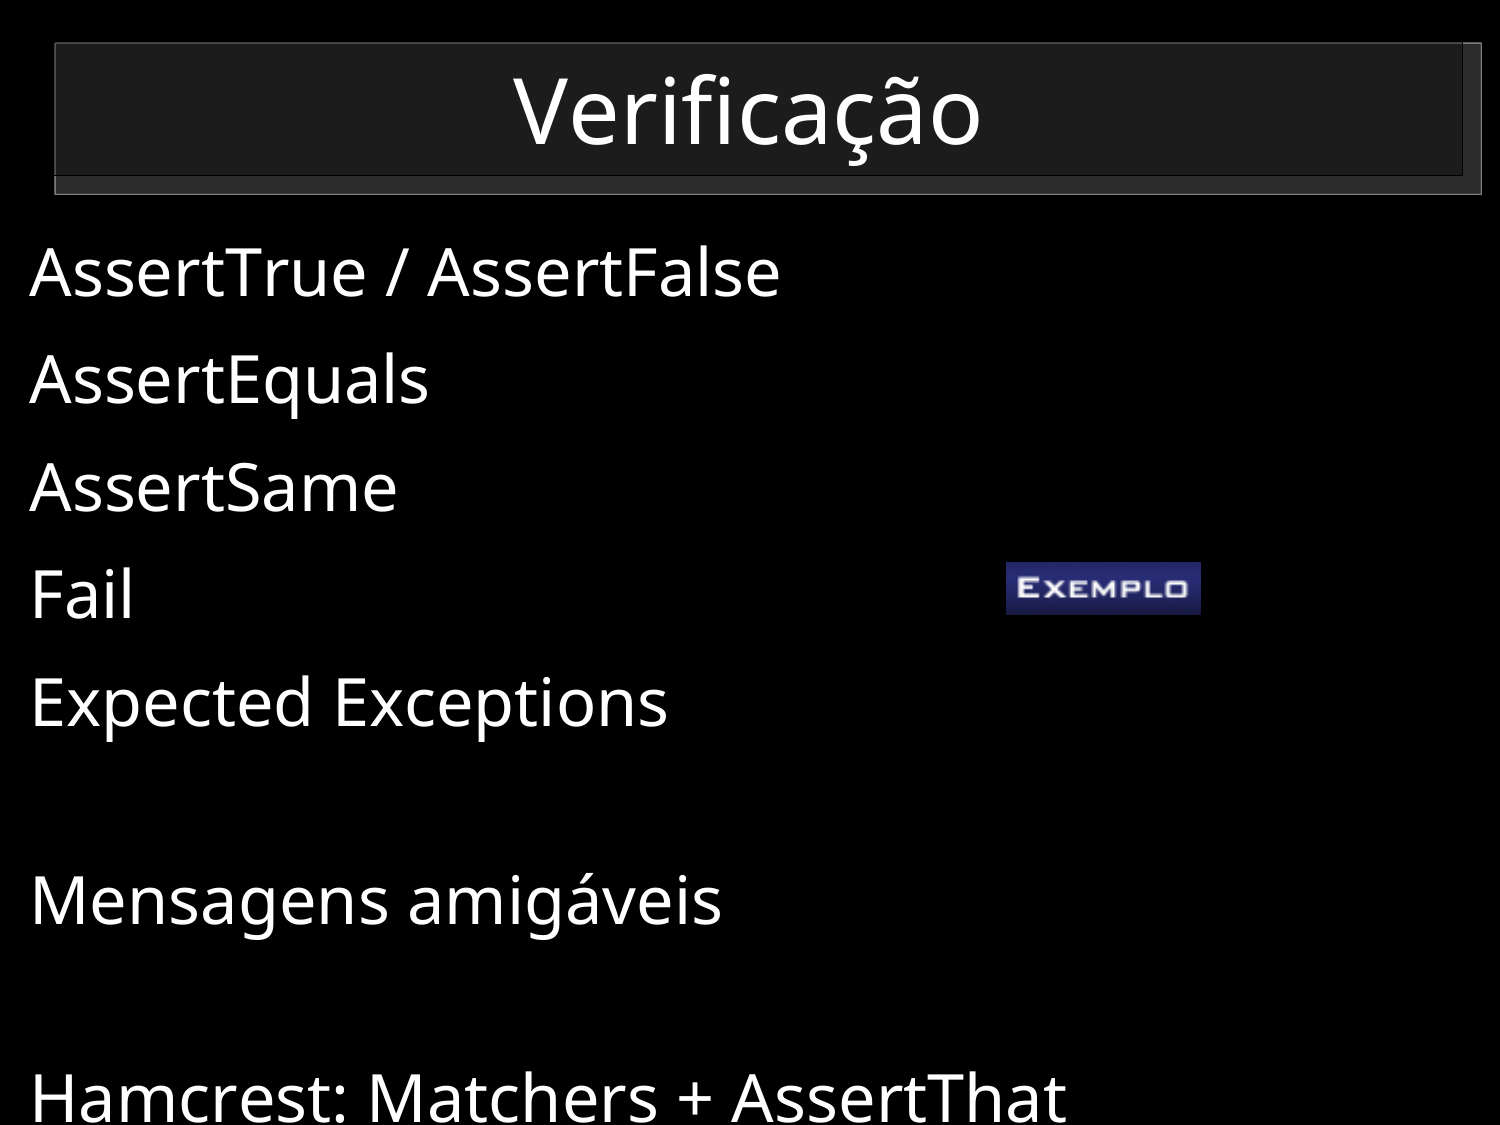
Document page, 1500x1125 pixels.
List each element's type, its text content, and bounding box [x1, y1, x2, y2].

title Verificação [29, 38, 1469, 180]
picture [1006, 562, 1201, 615]
list AssertTrue / AssertFalse AssertEquals AssertSame Fail Expected Exceptions Mensagens amigáveis Hamcrest: Matchers + AssertThat [29, 224, 1469, 1102]
